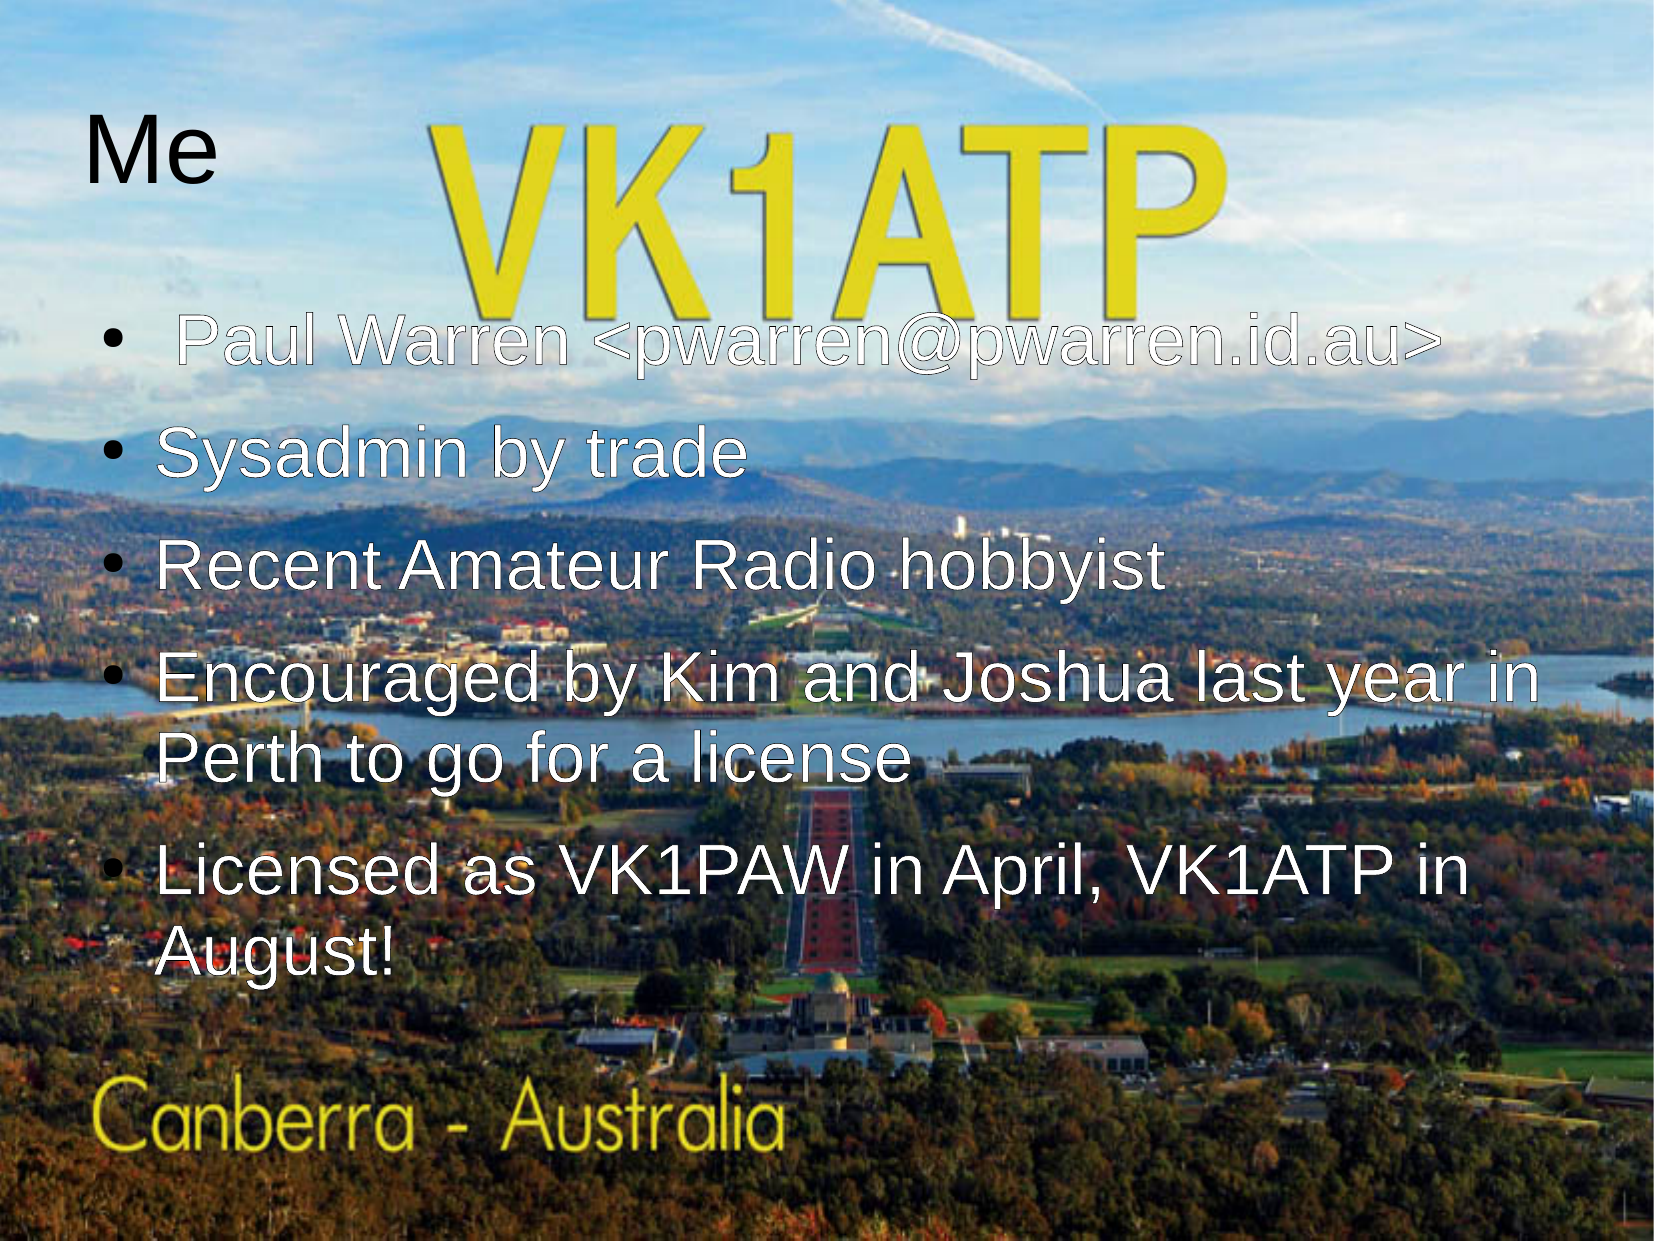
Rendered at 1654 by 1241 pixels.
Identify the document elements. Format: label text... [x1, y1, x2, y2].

title Me [82, 47, 1235, 252]
picture [0, 0, 1654, 1241]
list Paul Warren <pwarren@pwarren.id.au> Sysadmin by trade Recent Amateur Radio hobbyist Encouraged by Kim and Joshua last year in Perth to go for a license Licensed as VK1PAW in April, VK1ATP in August! [82, 299, 1571, 1019]
